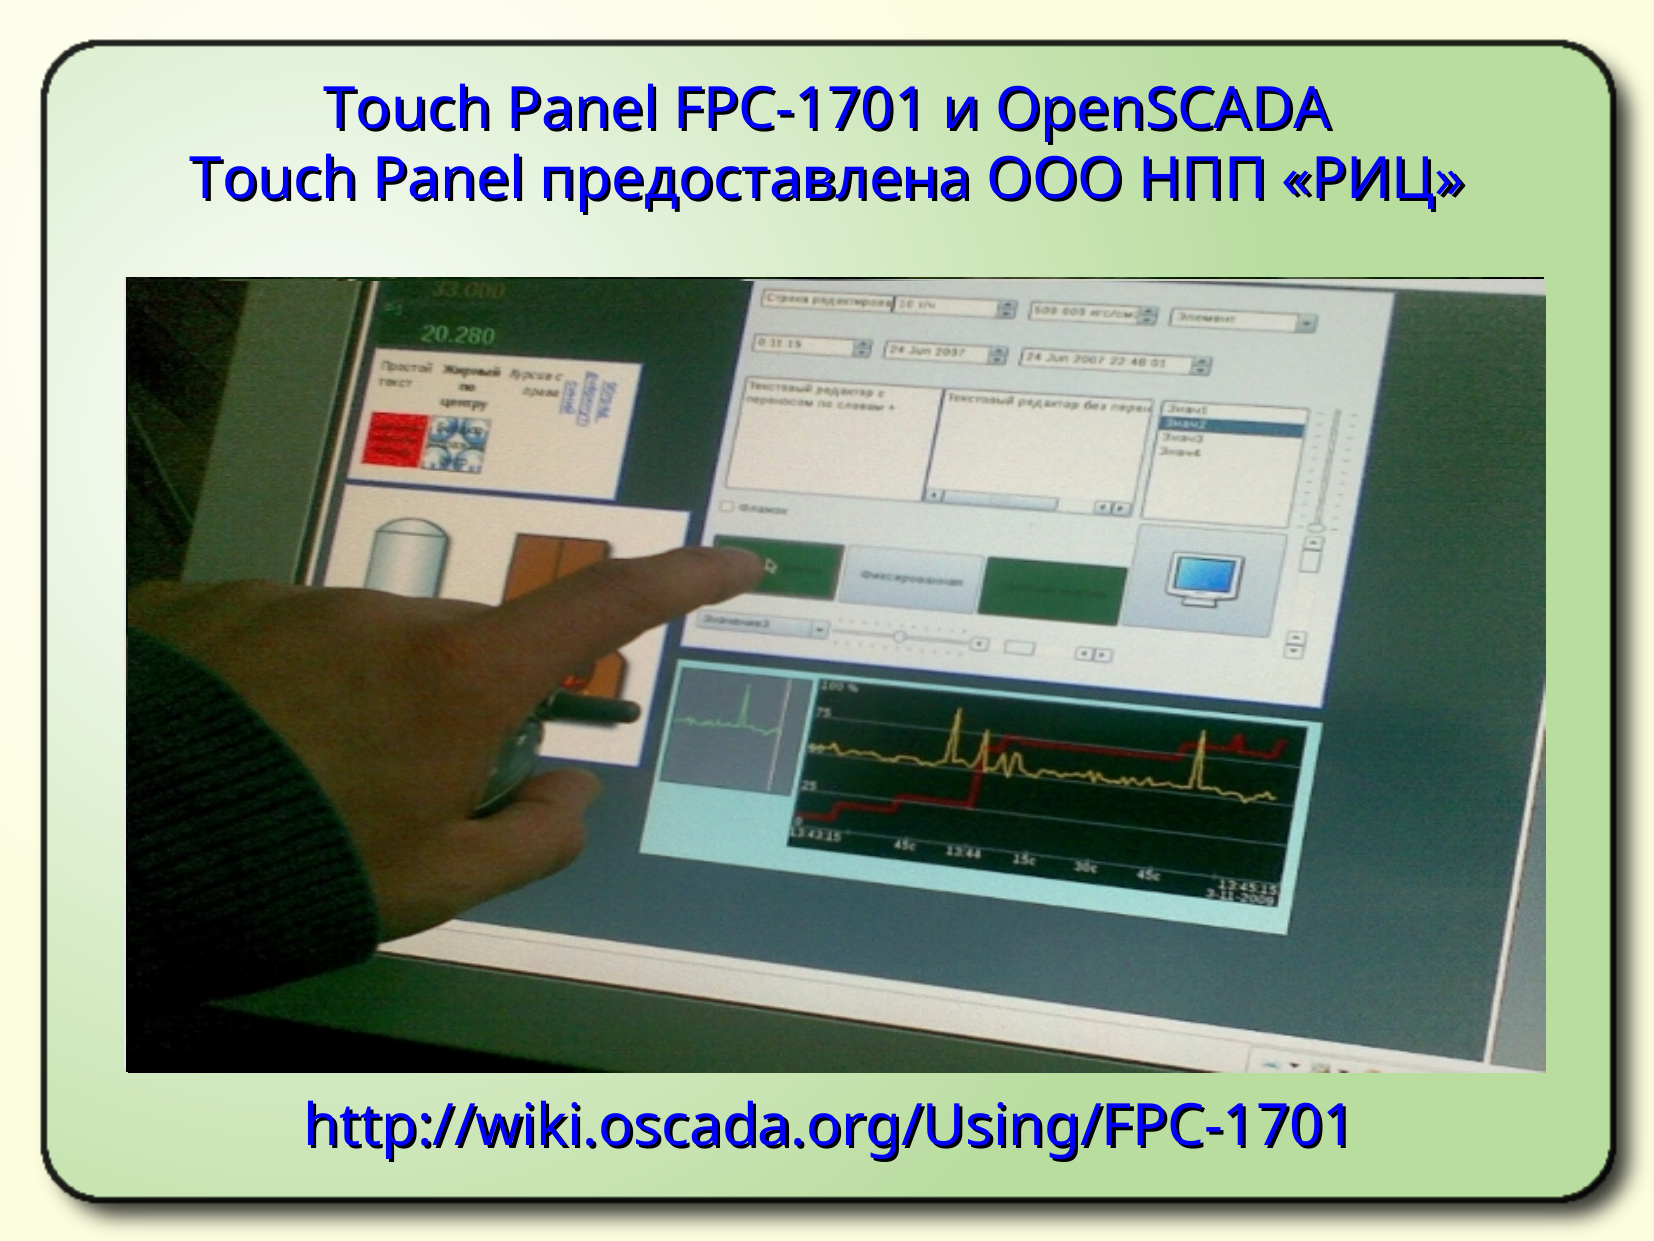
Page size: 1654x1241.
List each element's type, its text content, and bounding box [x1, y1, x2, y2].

title Touch Panel FPC-1701 и OpenSCADA Touch Panel предоставлена ООО НПП «РИЦ» [121, 55, 1533, 225]
picture [0, 0, 1654, 1241]
title http://wiki.oscada.org/Using/FPC-1701 [124, 1062, 1536, 1182]
